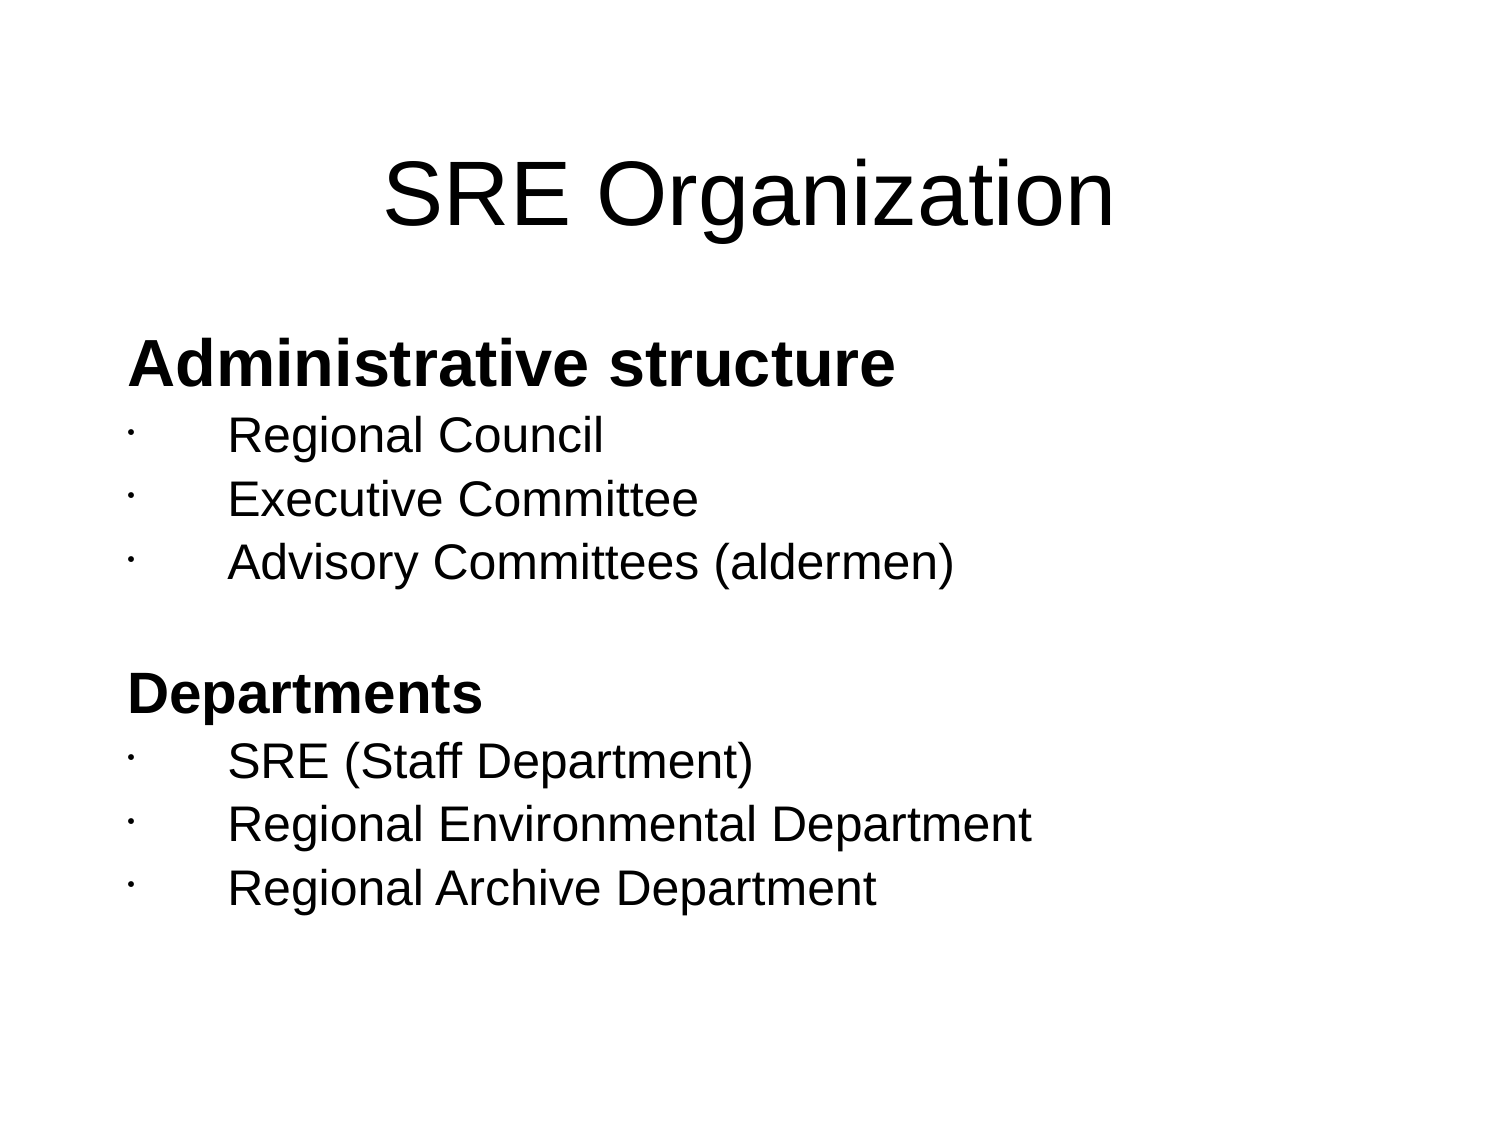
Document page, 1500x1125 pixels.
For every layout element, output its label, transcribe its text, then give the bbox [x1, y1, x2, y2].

title SRE Organization [112, 99, 1388, 288]
list Administrative structure Regional Council Executive Committee Advisory Committees (aldermen) Departments SRE (Staff Department) Regional Environmental Department Regional Archive Department [112, 324, 1388, 1000]
